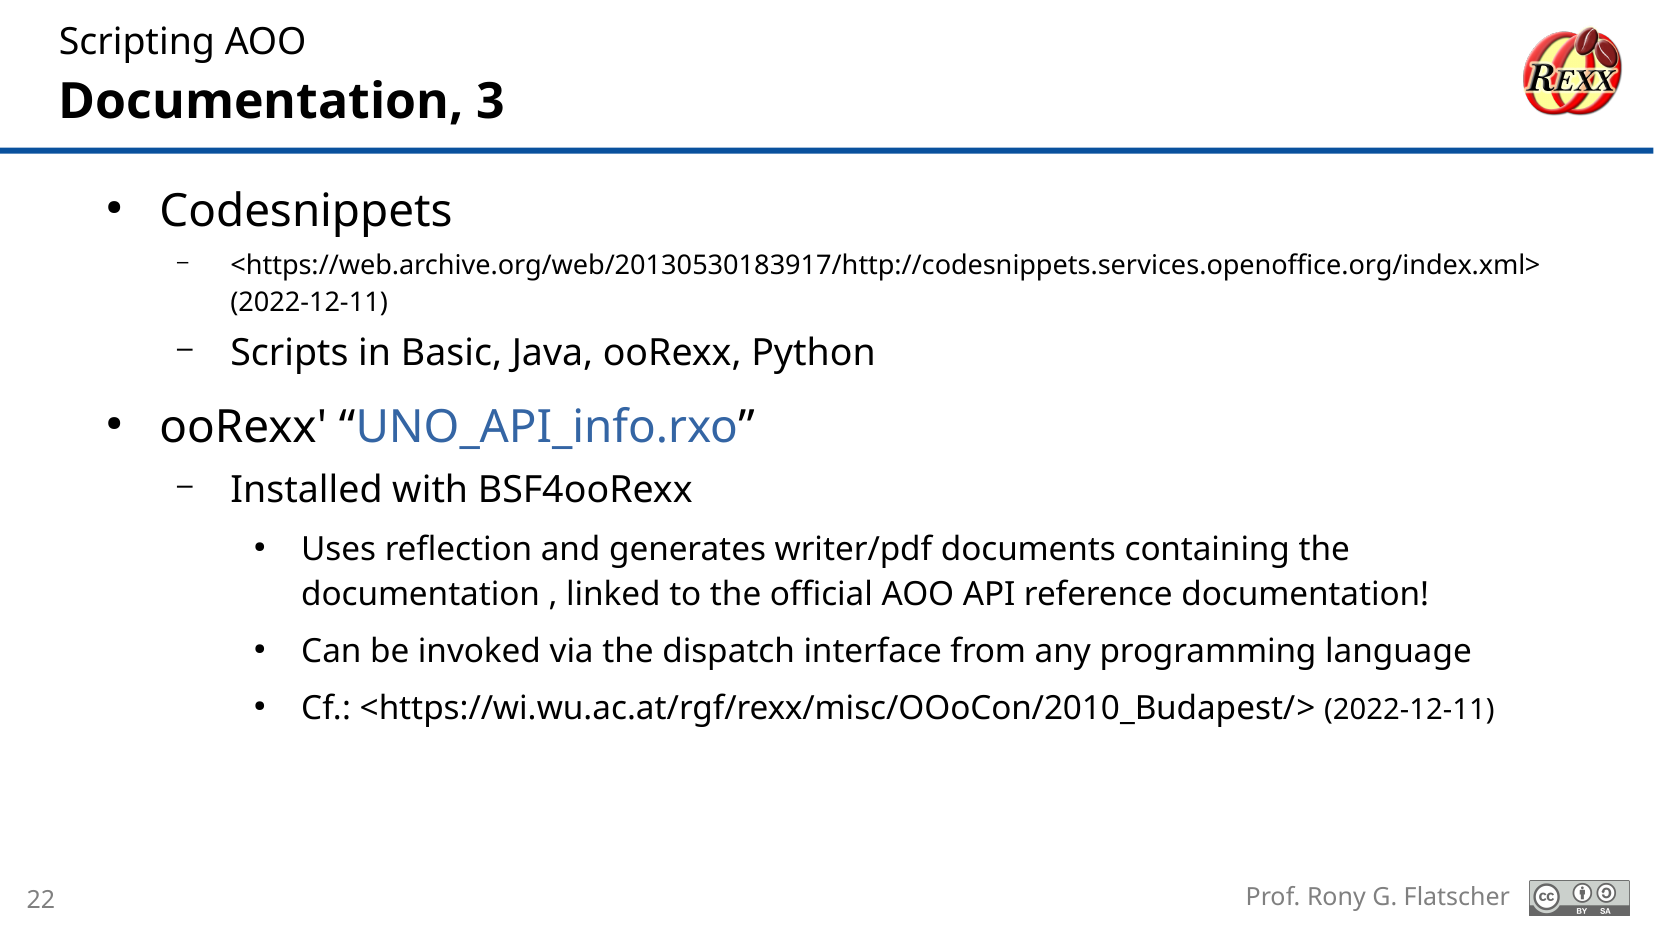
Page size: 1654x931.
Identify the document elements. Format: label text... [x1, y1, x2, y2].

list Codesnippets <https://web.archive.org/web/20130530183917/http://codesnippets.services.openoffice.org/index.xml> (2022-12-11) Scripts in Basic, Java, ooRexx, Python ooRexx' “UNO_API_info.rxo” Installed with BSF4ooRexx Uses reflection and generates writer/pdf documents containing the documentation , linked to the official AOO API reference documentation! Can be invoked via the dispatch interface from any programming language Cf.: <https://wi.wu.ac.at/rgf/rexx/misc/OOoCon/2010_Budapest/> (2022-12-11) [88, 177, 1577, 857]
title Scripting AOO Documentation, 3 [0, 0, 1625, 148]
